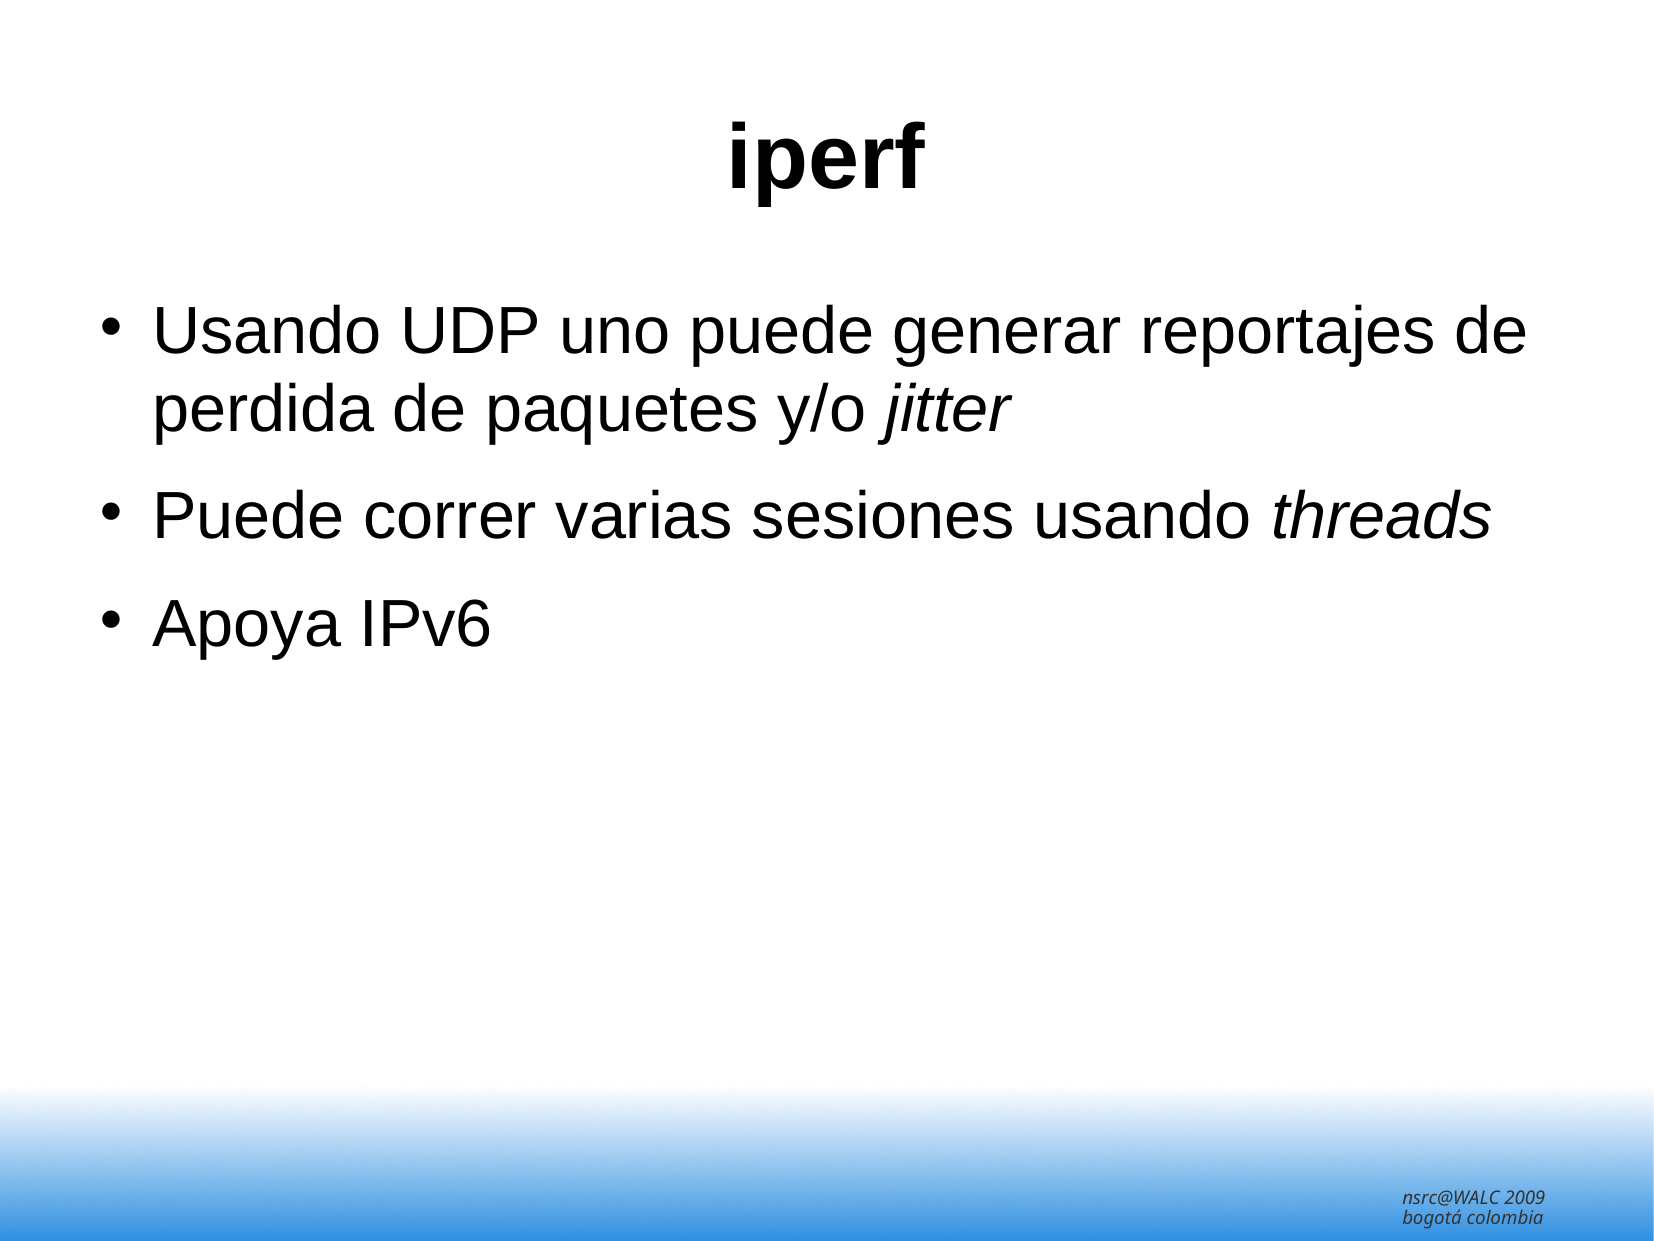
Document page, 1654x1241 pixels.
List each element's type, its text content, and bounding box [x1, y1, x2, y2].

list Usando UDP uno puede generar reportajes de perdida de paquetes y/o jitter Puede correr varias sesiones usando threads Apoya IPv6 [82, 290, 1571, 1073]
picture [0, 1083, 1654, 1241]
title iperf [82, 56, 1571, 249]
